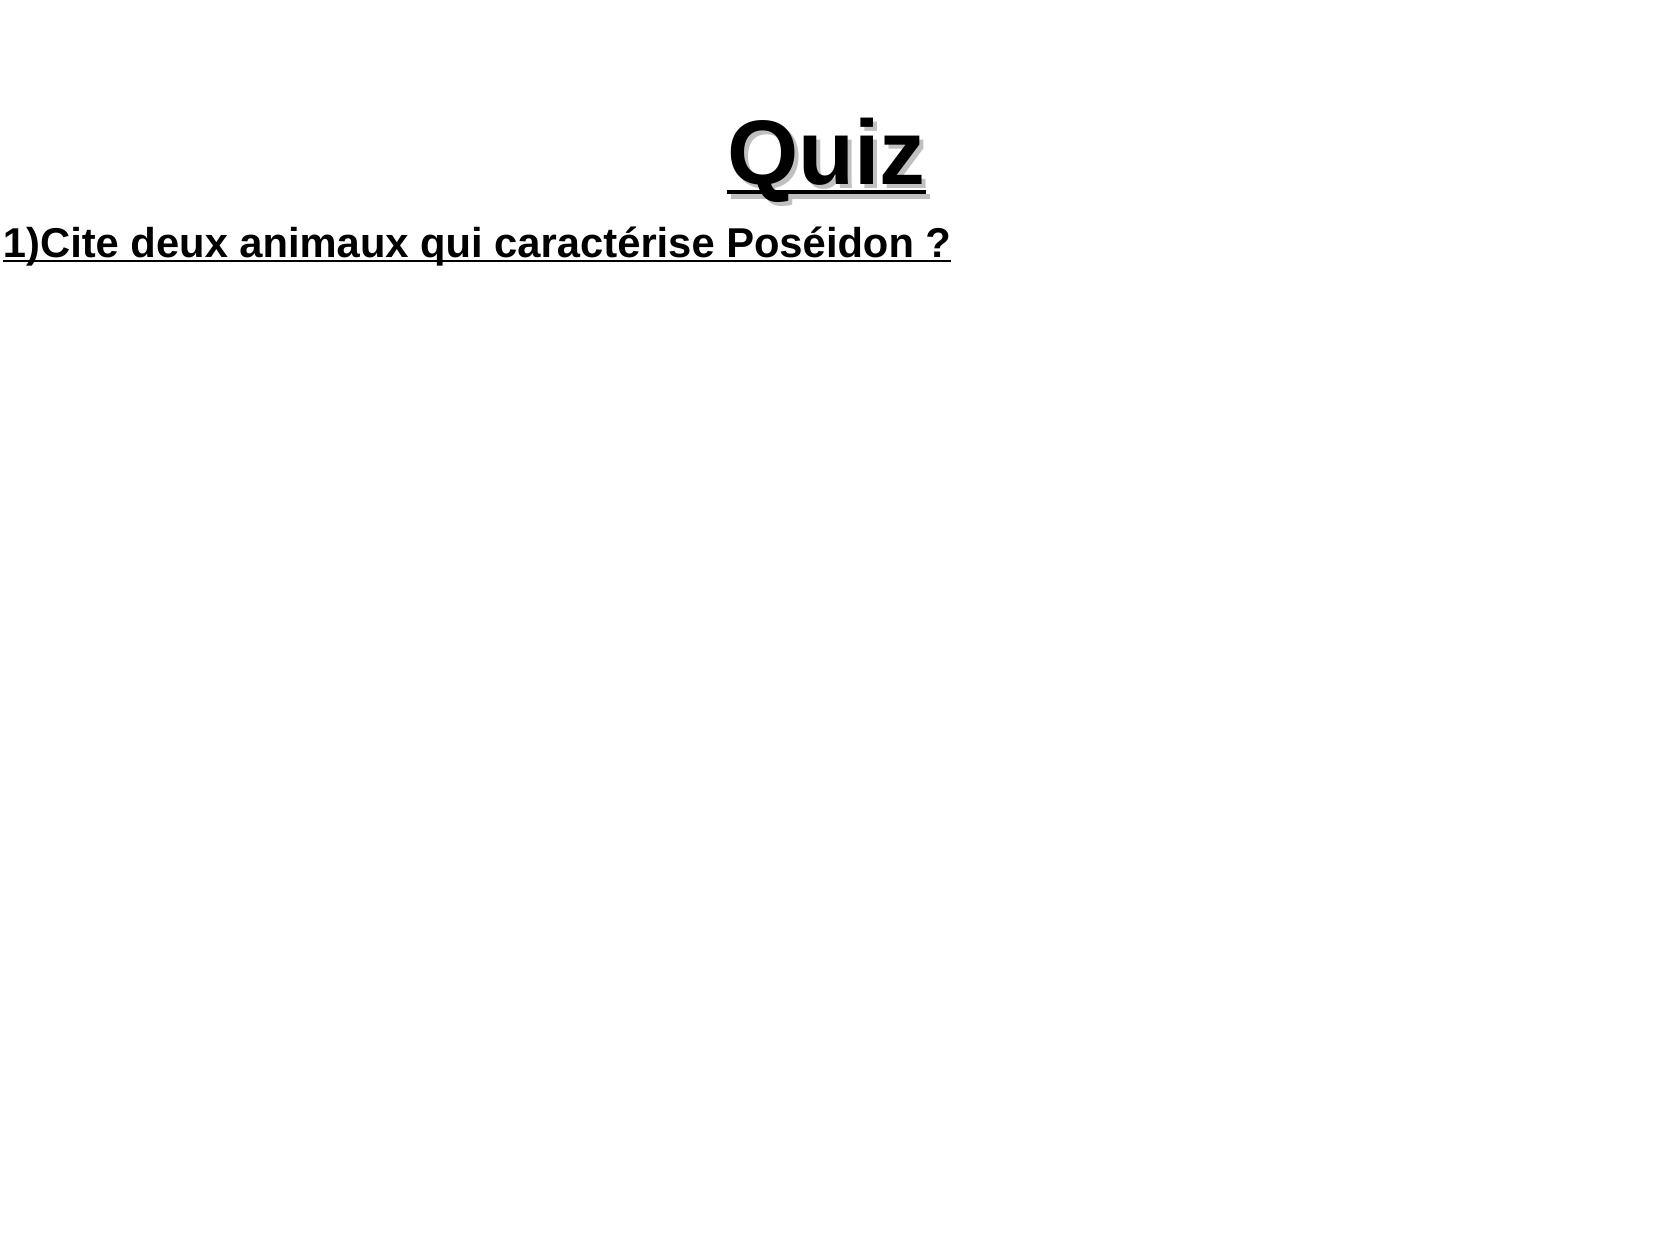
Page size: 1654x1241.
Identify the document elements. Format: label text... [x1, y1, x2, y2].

title Quiz [82, 49, 1571, 257]
text_box 1)Cite deux animaux qui caractérise Poséidon ? [0, 212, 1536, 275]
